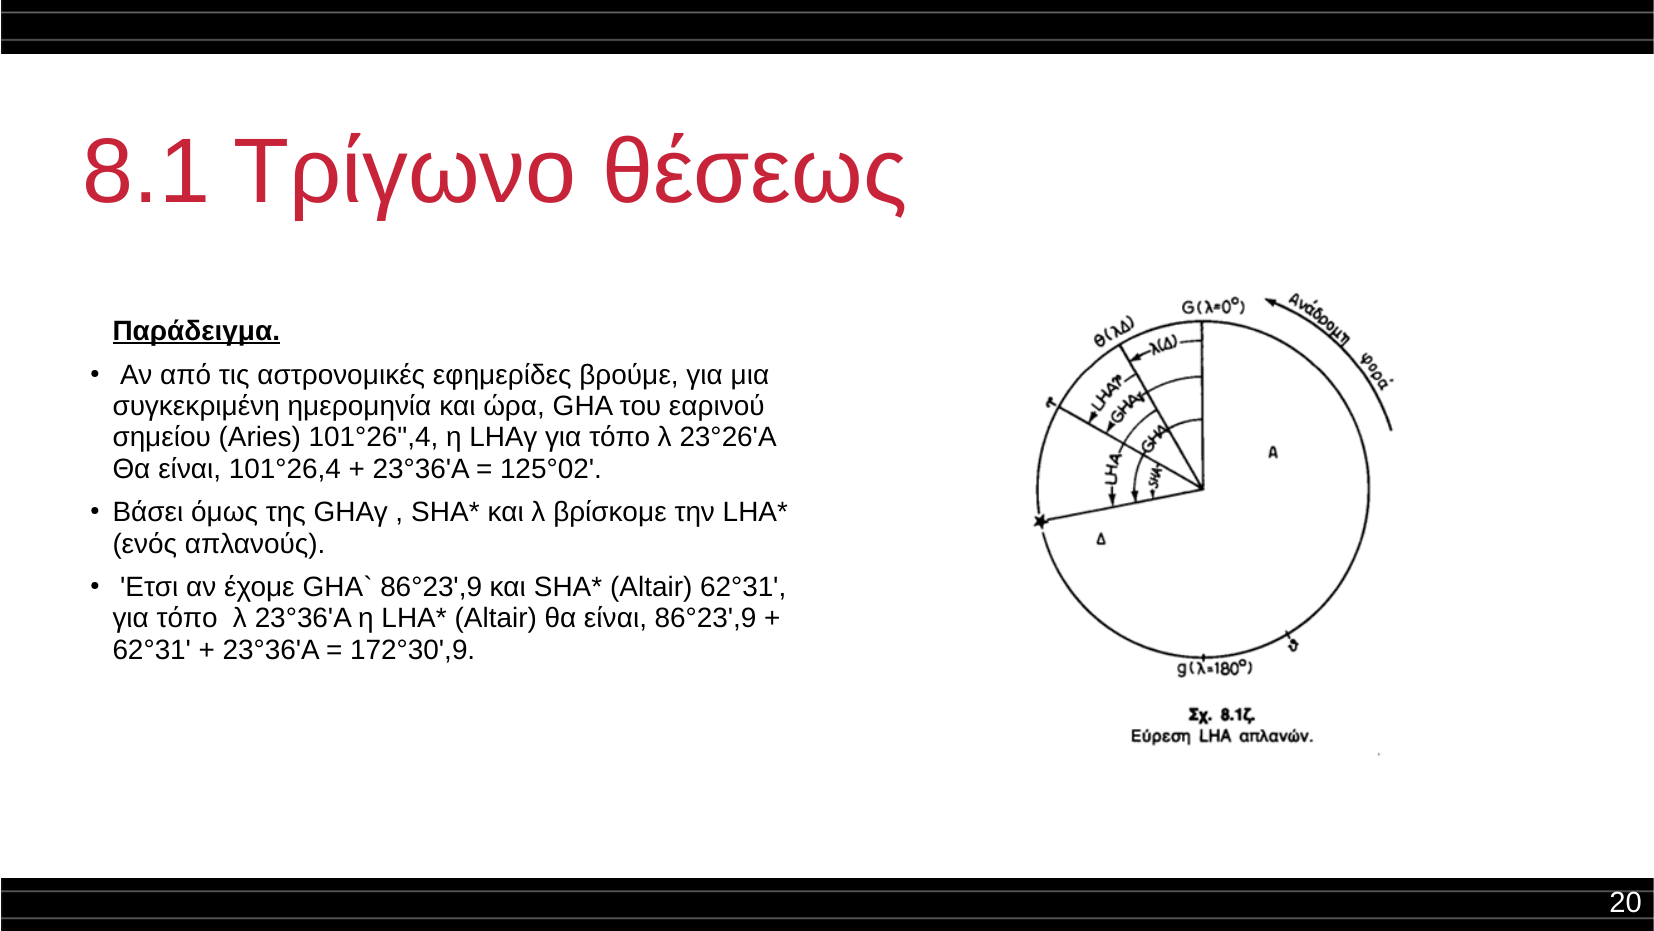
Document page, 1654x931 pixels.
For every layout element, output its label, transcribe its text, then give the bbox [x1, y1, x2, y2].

list Παράδειγμα. Αν από τις αστρονομικές εφημερίδες βρούμε, για μια συγκεκριμένη ημερομηνία και ώρα, GHA του εαρινού σημείου (Aries) 101°26",4, η LΗΑγ για τόπο λ 23°26'Α Θα είναι, 101°26,4 + 23°36'Α = 125°02'. Βάσει όμως της GΗΑγ , SHA* και λ βρίσκομε την LΗΑ* (ενός απλανούς). 'Ετσι αν έχομε GHA` 86°23',9 και SHA* (Altair) 62°31', για τόπο λ 23°36'Α η LΗΑ* (Altair) θα είναι, 86°23',9 + 62°31' + 23°36'Α = 172°30',9. [82, 271, 809, 758]
title 8.1 Τρίγωνο θέσεως [82, 92, 1571, 249]
picture [1, 0, 1654, 54]
picture [1, 878, 1654, 931]
picture [975, 271, 1441, 757]
